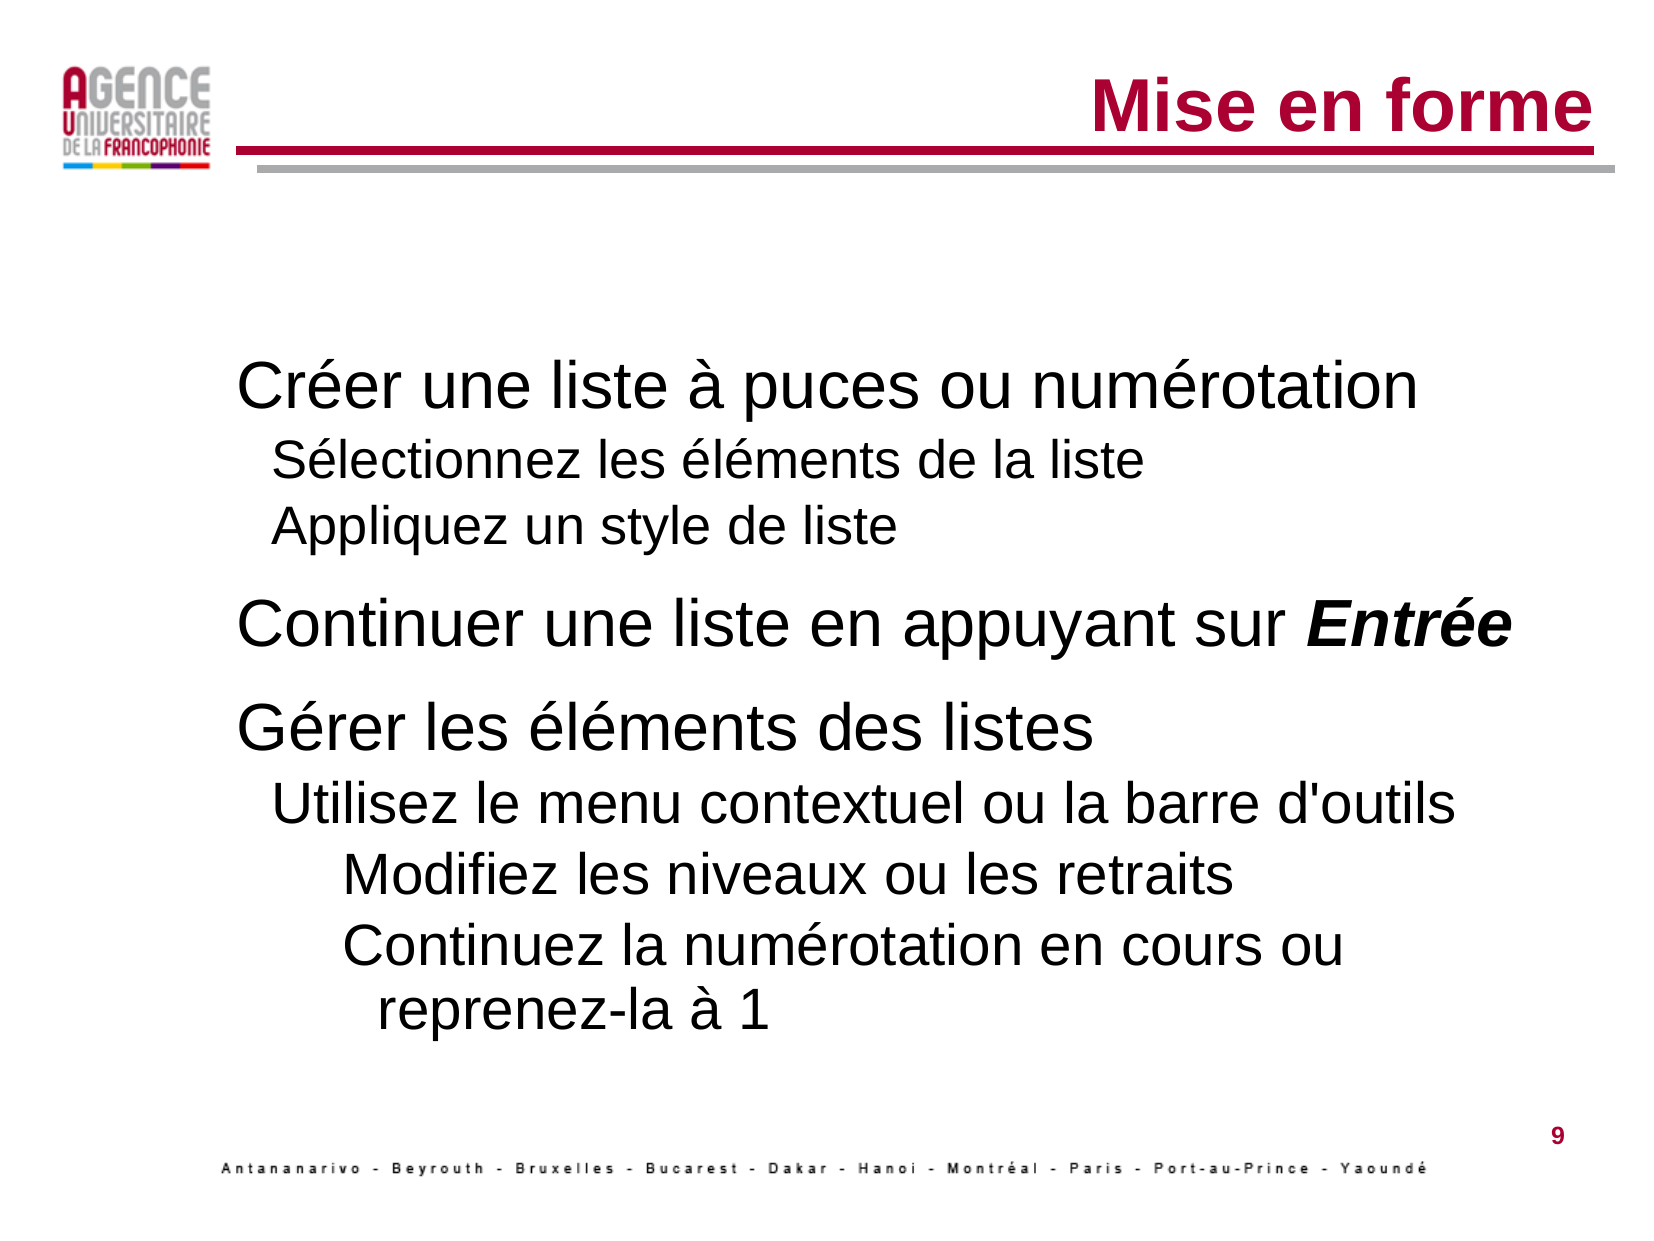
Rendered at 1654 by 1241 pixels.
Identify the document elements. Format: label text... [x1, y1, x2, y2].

picture [29, 29, 1625, 1241]
subtitle Créer une liste à puces ou numérotation Sélectionnez les éléments de la liste Appliquez un style de liste Continuer une liste en appuyant sur Entrée Gérer les éléments des listes Utilisez le menu contextuel ou la barre d'outils Modifiez les niveaux ou les retraits Continuez la numérotation en cours ou reprenez-la à 1 [236, 248, 1595, 1142]
title Mise en forme [236, 63, 1595, 148]
